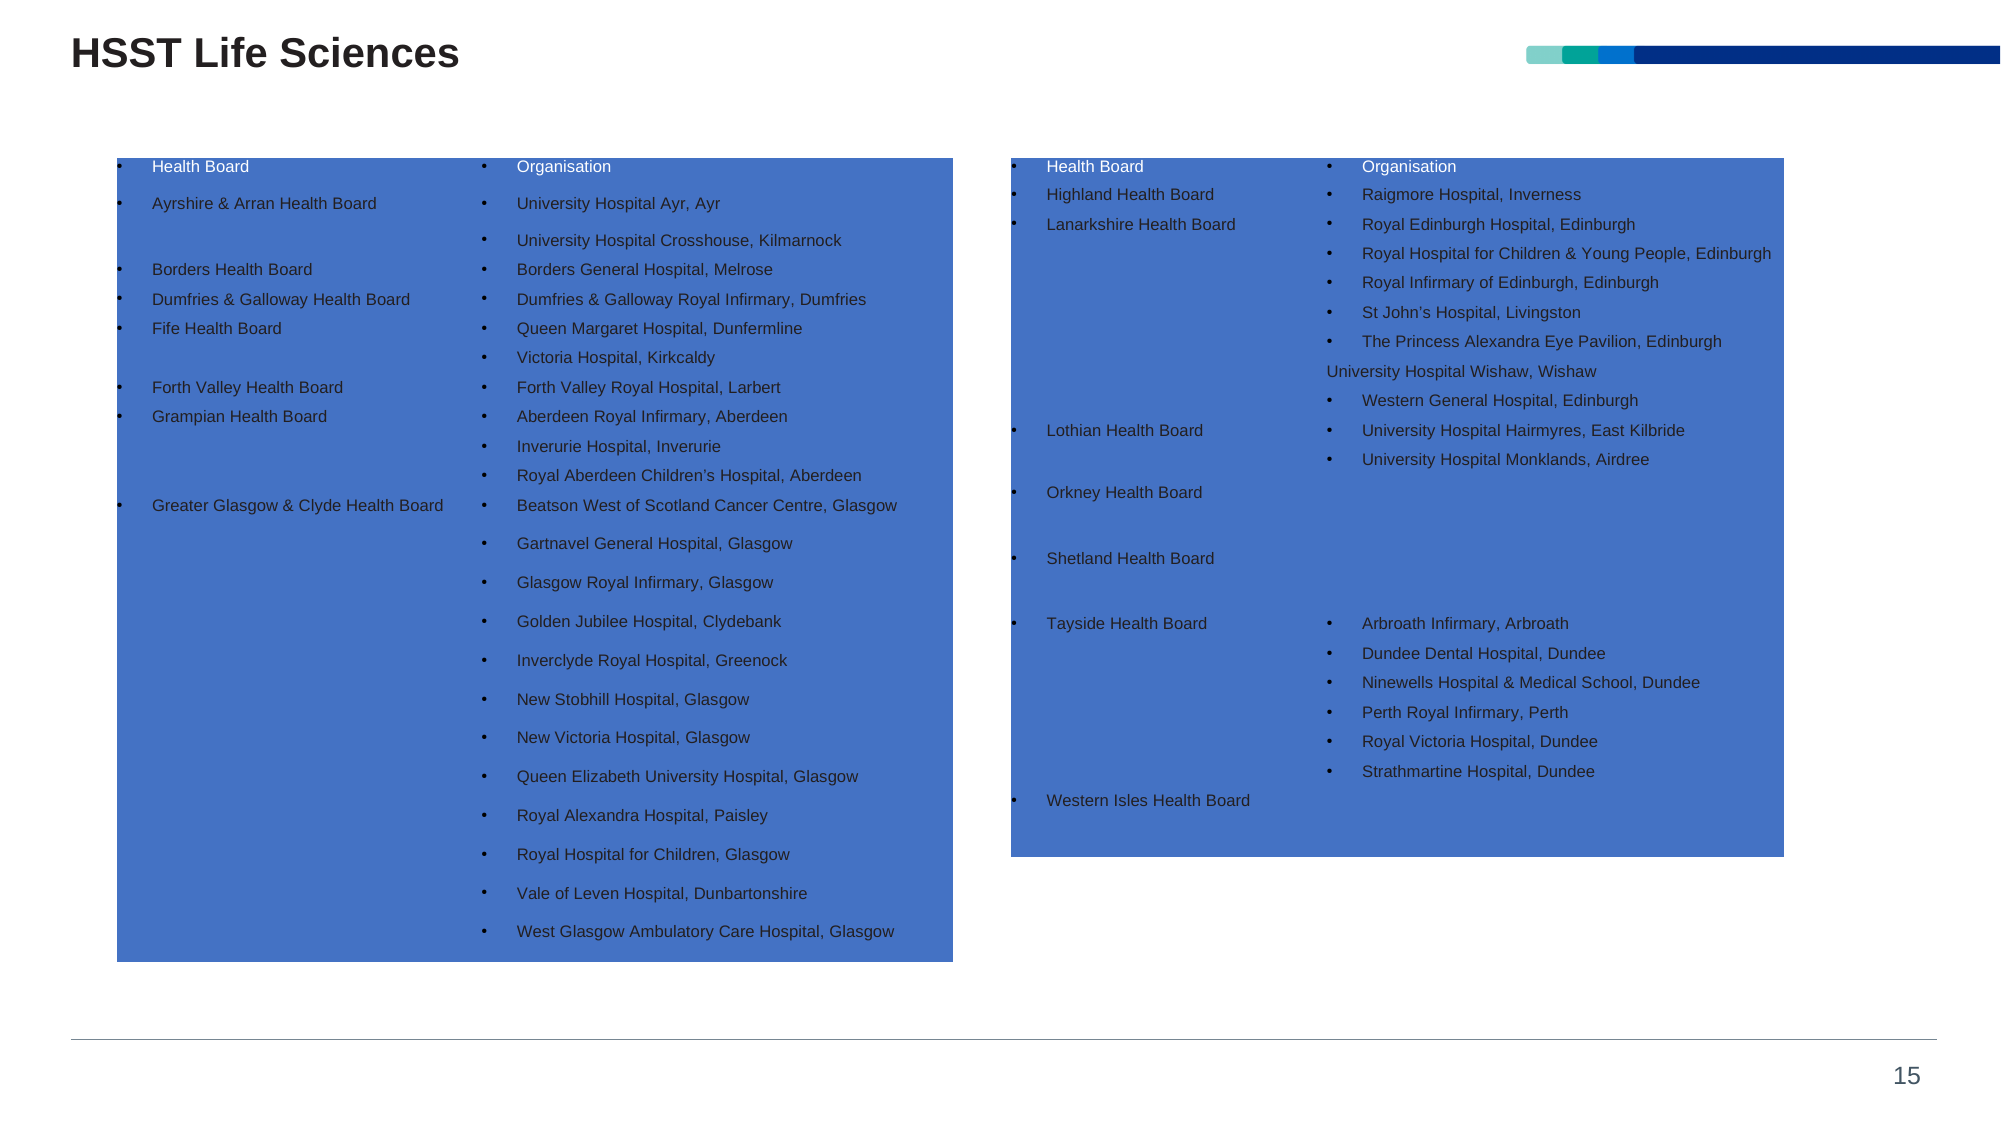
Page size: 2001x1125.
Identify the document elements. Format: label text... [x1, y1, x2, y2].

table_cell Royal Aberdeen Children’s Hospital, Aberdeen [481, 466, 953, 496]
table_cell Dumfries & Galloway Royal Infirmary, Dumfries [481, 290, 953, 319]
table_cell Aberdeen Royal Infirmary, Aberdeen [481, 408, 953, 437]
table_header Organisation [1327, 158, 1784, 185]
table_cell Grampian Health Board [117, 408, 481, 496]
table_cell University Hospital Crosshouse, Kilmarnock [481, 231, 953, 260]
table_cell St John’s Hospital, Livingston [1327, 303, 1784, 333]
table_cell Forth Valley Health Board [117, 378, 481, 408]
table_cell University Hospital Monklands, Airdree [1327, 450, 1784, 483]
table_cell Royal Edinburgh Hospital, Edinburgh [1327, 215, 1784, 244]
table_cell Victoria Hospital, Kirkcaldy [481, 349, 953, 378]
table_cell Fife Health Board [117, 319, 481, 378]
table_cell Arbroath Infirmary, Arbroath [1327, 615, 1784, 644]
table_cell Lothian Health Board [1011, 421, 1327, 483]
table_cell Borders General Hospital, Melrose [481, 260, 953, 290]
table_cell Royal Infirmary of Edinburgh, Edinburgh [1327, 274, 1784, 303]
table_cell Greater Glasgow & Clyde Health Board [117, 496, 481, 962]
table_cell Inverurie Hospital, Inverurie [481, 437, 953, 466]
table_cell Vale of Leven Hospital, Dunbartonshire [481, 884, 953, 923]
table_cell Queen Elizabeth University Hospital, Glasgow [481, 768, 953, 806]
table_cell Royal Hospital for Children & Young People, Edinburgh [1327, 244, 1784, 274]
table_cell West Glasgow Ambulatory Care Hospital, Glasgow [481, 923, 953, 962]
table_cell Tayside Health Board [1011, 615, 1327, 791]
table_cell Royal Alexandra Hospital, Paisley [481, 806, 953, 845]
table_cell Inverclyde Royal Hospital, Greenock [481, 651, 953, 690]
table_cell Gartnavel General Hospital, Glasgow [481, 535, 953, 574]
table_cell Golden Jubilee Hospital, Clydebank [481, 612, 953, 651]
table_cell Western Isles Health Board [1011, 791, 1327, 857]
table_cell Perth Royal Infirmary, Perth [1327, 703, 1784, 732]
table_cell University Hospital Wishaw, Wishaw [1327, 362, 1784, 392]
table_cell University Hospital Hairmyres, East Kilbride [1327, 421, 1784, 450]
table_cell Shetland Health Board [1011, 549, 1327, 615]
table_header Health Board [117, 158, 481, 194]
table_cell Borders Health Board [117, 260, 481, 290]
table_cell [1327, 483, 1784, 549]
table_cell Ninewells Hospital & Medical School, Dundee [1327, 674, 1784, 703]
table_cell Beatson West of Scotland Cancer Centre, Glasgow [481, 496, 953, 535]
table_cell Glasgow Royal Infirmary, Glasgow [481, 574, 953, 612]
table_cell Raigmore Hospital, Inverness [1327, 185, 1784, 215]
table_cell Orkney Health Board [1011, 483, 1327, 549]
table_cell The Princess Alexandra Eye Pavilion, Edinburgh [1327, 333, 1784, 362]
table_cell Strathmartine Hospital, Dundee [1327, 762, 1784, 791]
table_cell Dumfries & Galloway Health Board [117, 290, 481, 319]
table_cell Forth Valley Royal Hospital, Larbert [481, 378, 953, 408]
table_cell Dundee Dental Hospital, Dundee [1327, 644, 1784, 674]
table_cell New Stobhill Hospital, Glasgow [481, 690, 953, 729]
table_cell Queen Margaret Hospital, Dunfermline [481, 319, 953, 349]
table_cell Highland Health Board [1011, 185, 1327, 215]
table_cell University Hospital Ayr, Ayr [481, 194, 953, 231]
table_cell Lanarkshire Health Board [1011, 215, 1327, 421]
table_cell Ayrshire & Arran Health Board [117, 194, 481, 260]
table_cell [1327, 791, 1784, 857]
table_cell [1327, 549, 1784, 615]
table_header Organisation [481, 158, 953, 194]
title HSST Life Sciences [70, 32, 1513, 79]
table_cell Western General Hospital, Edinburgh [1327, 392, 1784, 421]
table_cell Royal Hospital for Children, Glasgow [481, 845, 953, 884]
table_header Health Board [1011, 158, 1327, 185]
table_cell Royal Victoria Hospital, Dundee [1327, 732, 1784, 762]
table_cell New Victoria Hospital, Glasgow [481, 729, 953, 768]
